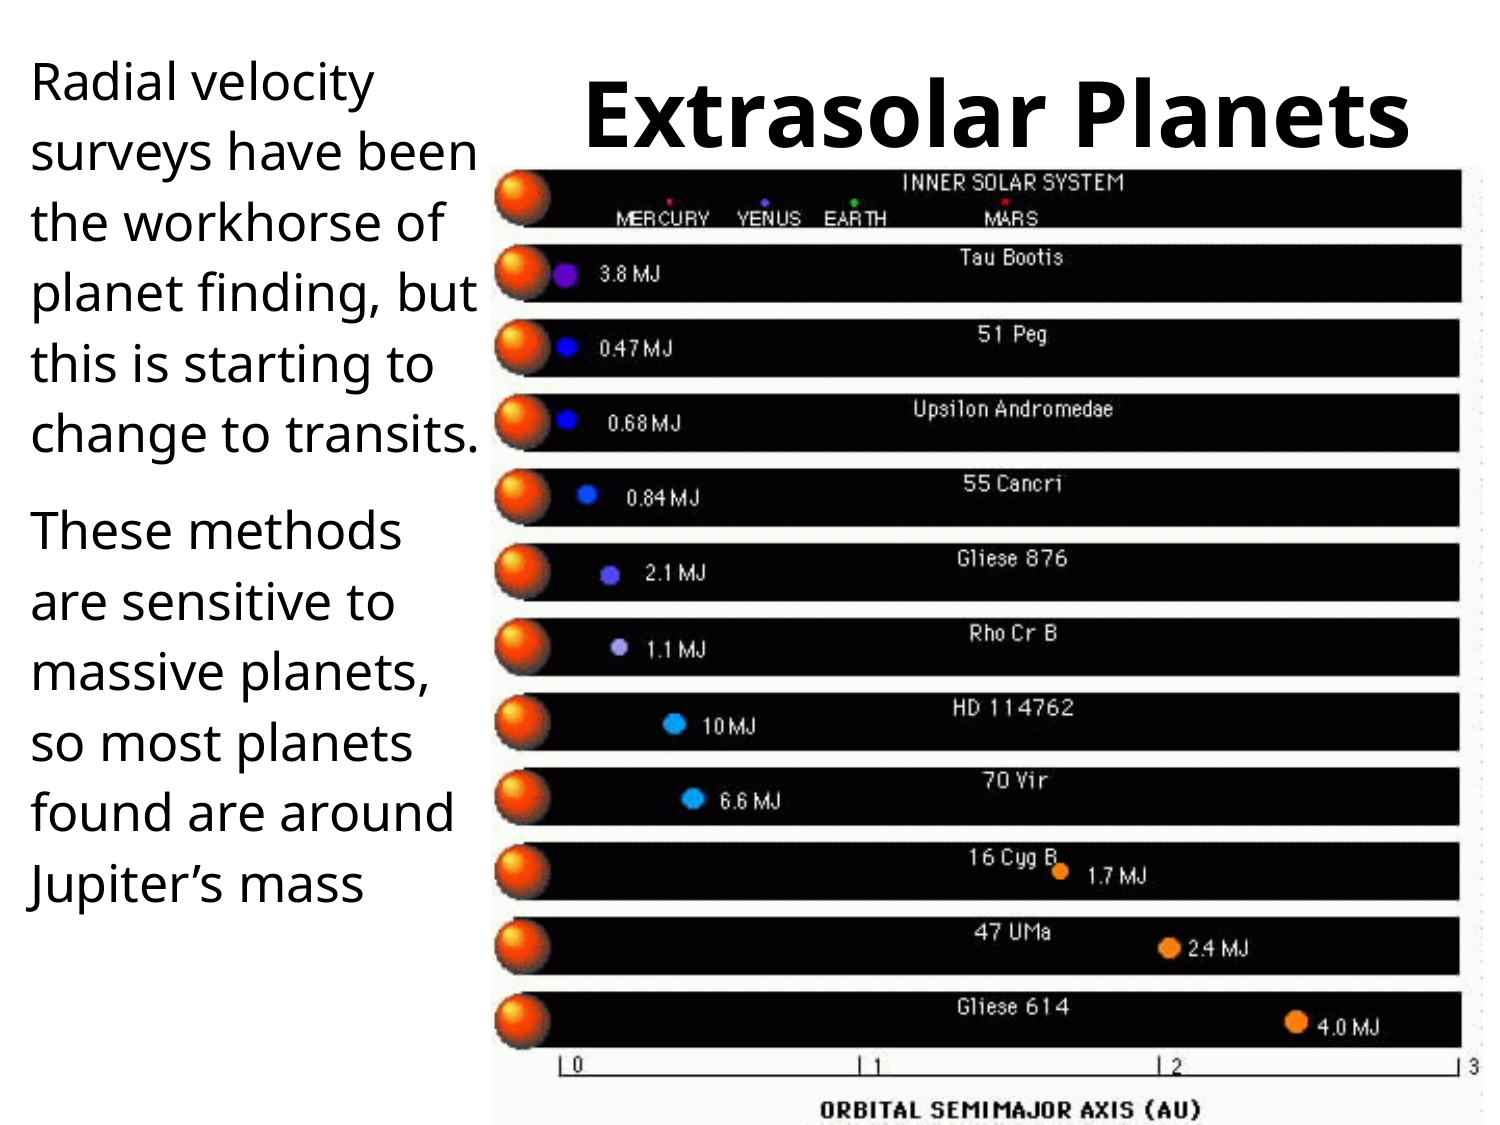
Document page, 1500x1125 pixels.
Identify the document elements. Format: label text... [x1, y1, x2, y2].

list Radial velocity surveys have been the workhorse of planet finding, but this is starting to change to transits. These methods are sensitive to massive planets, so most planets found are around Jupiter’s mass [30, 45, 482, 1096]
title Extrasolar Planets [525, 58, 1471, 166]
picture [491, 166, 1483, 1125]
